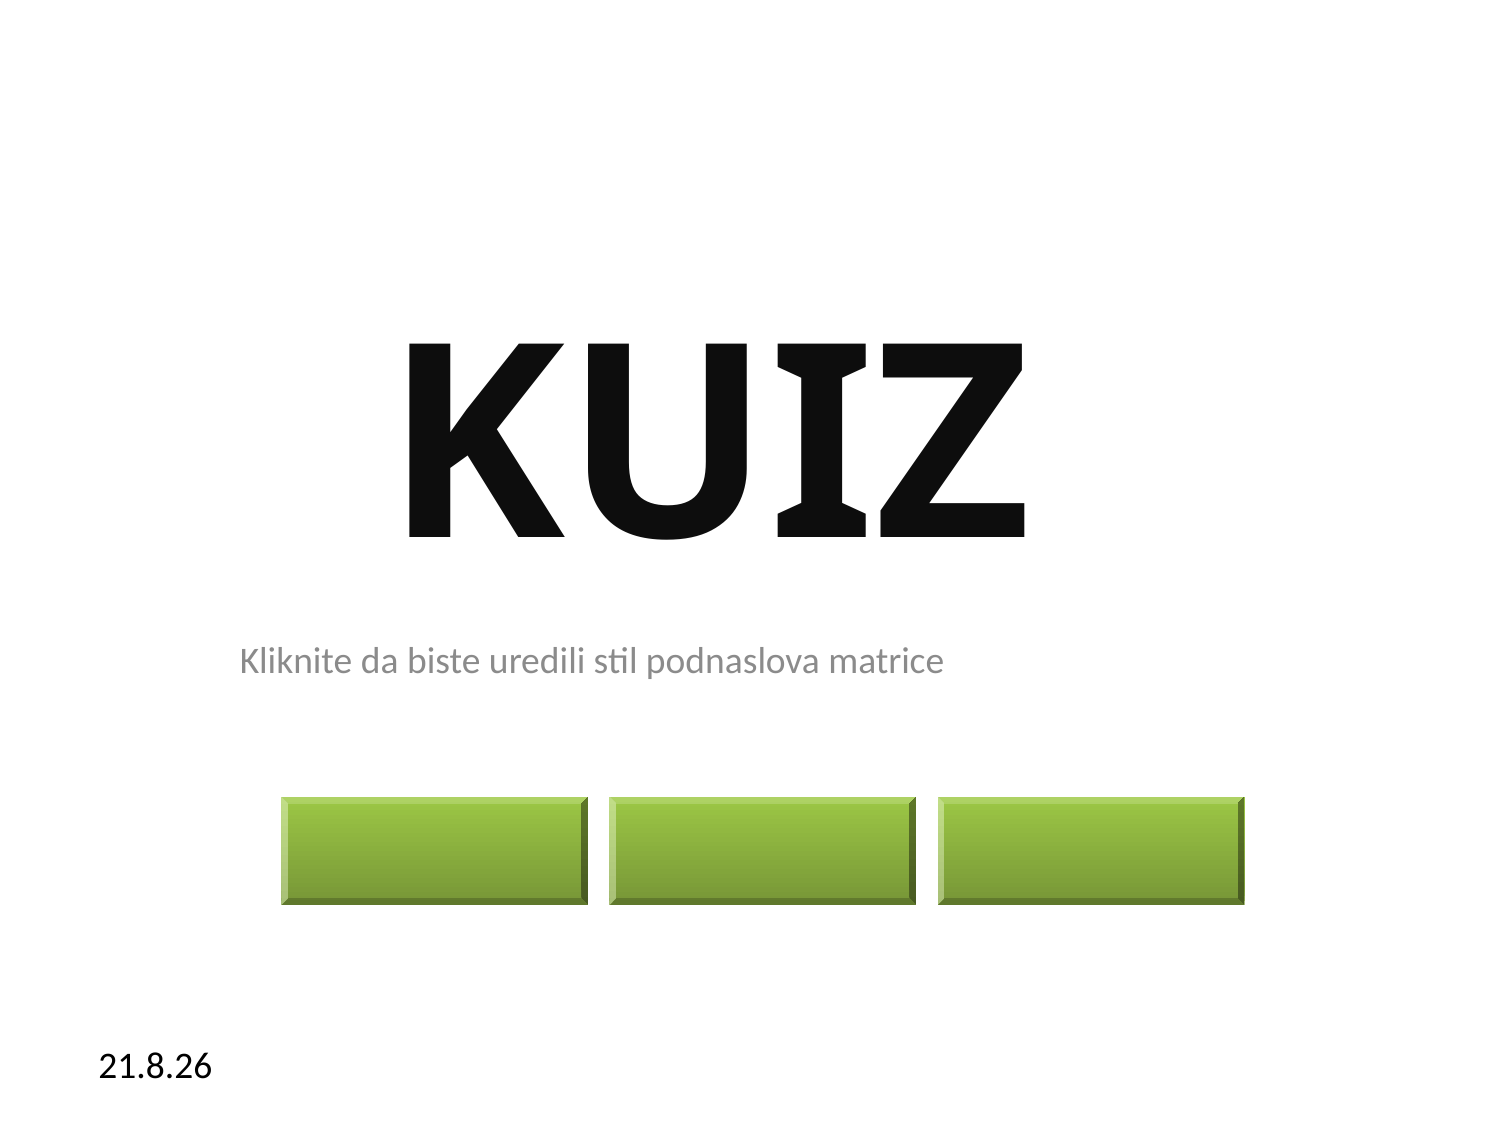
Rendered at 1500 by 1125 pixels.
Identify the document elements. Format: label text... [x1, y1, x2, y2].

text_box [610, 796, 917, 906]
text_box [282, 796, 589, 906]
title KUIZ [253, 326, 1234, 540]
text_box [938, 796, 1245, 906]
